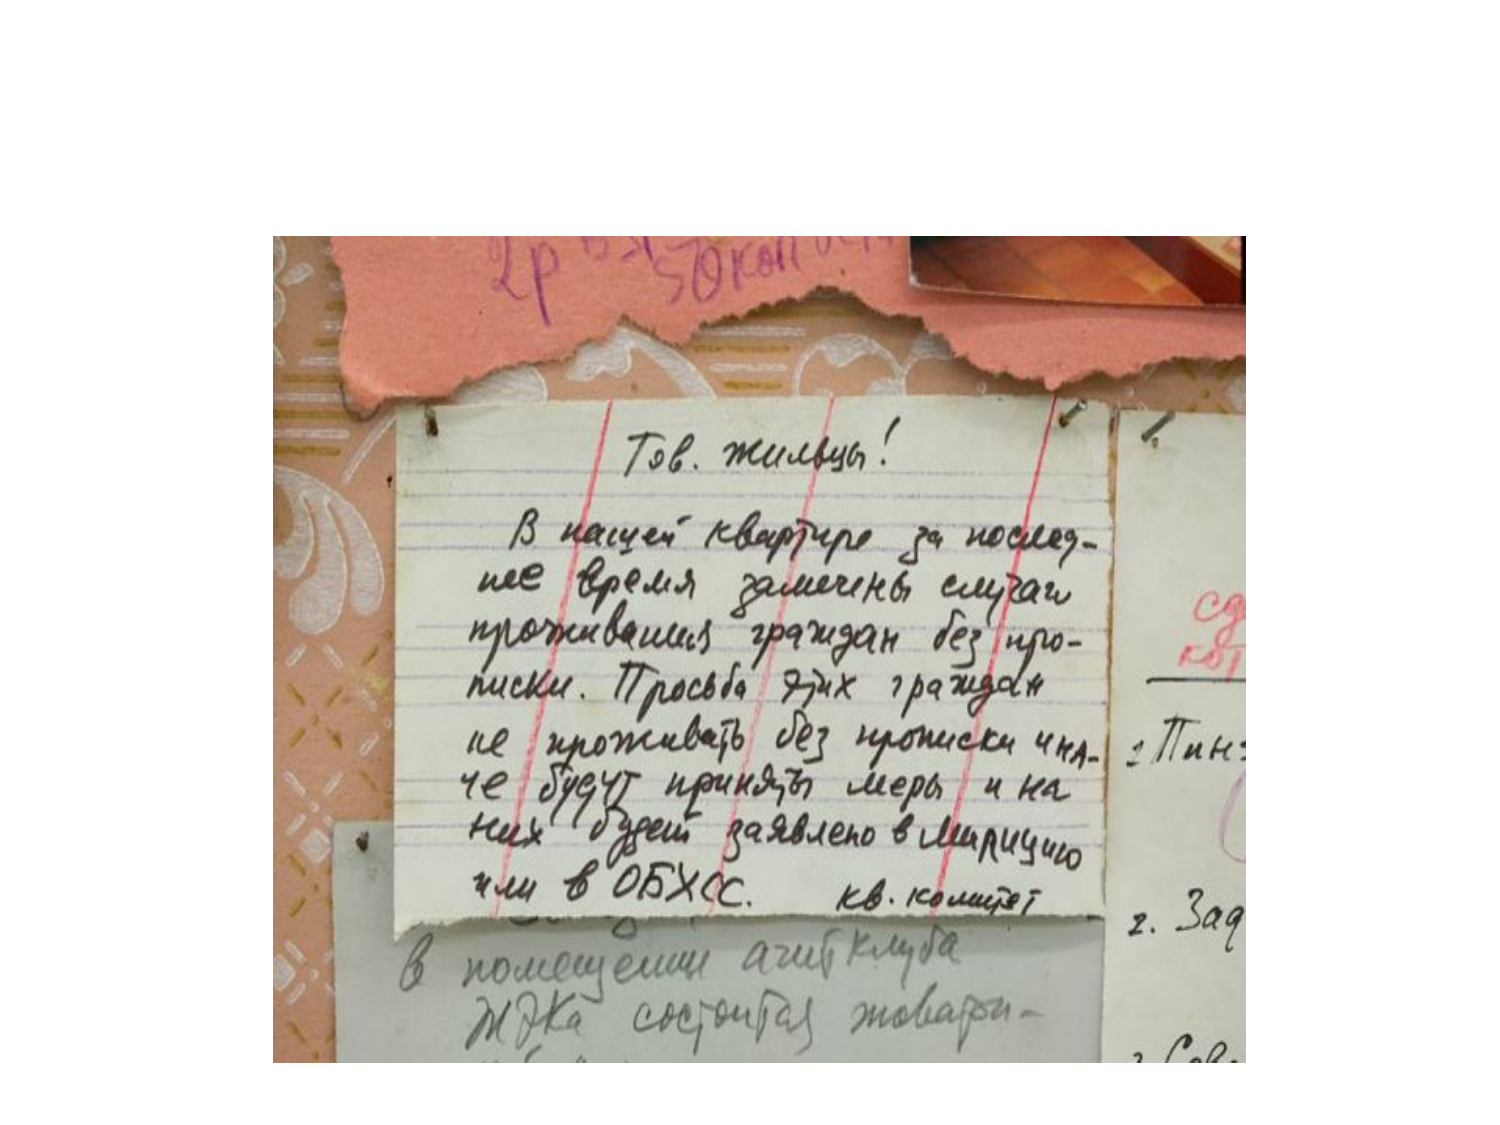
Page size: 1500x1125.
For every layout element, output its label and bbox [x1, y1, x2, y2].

picture [273, 236, 1246, 1063]
